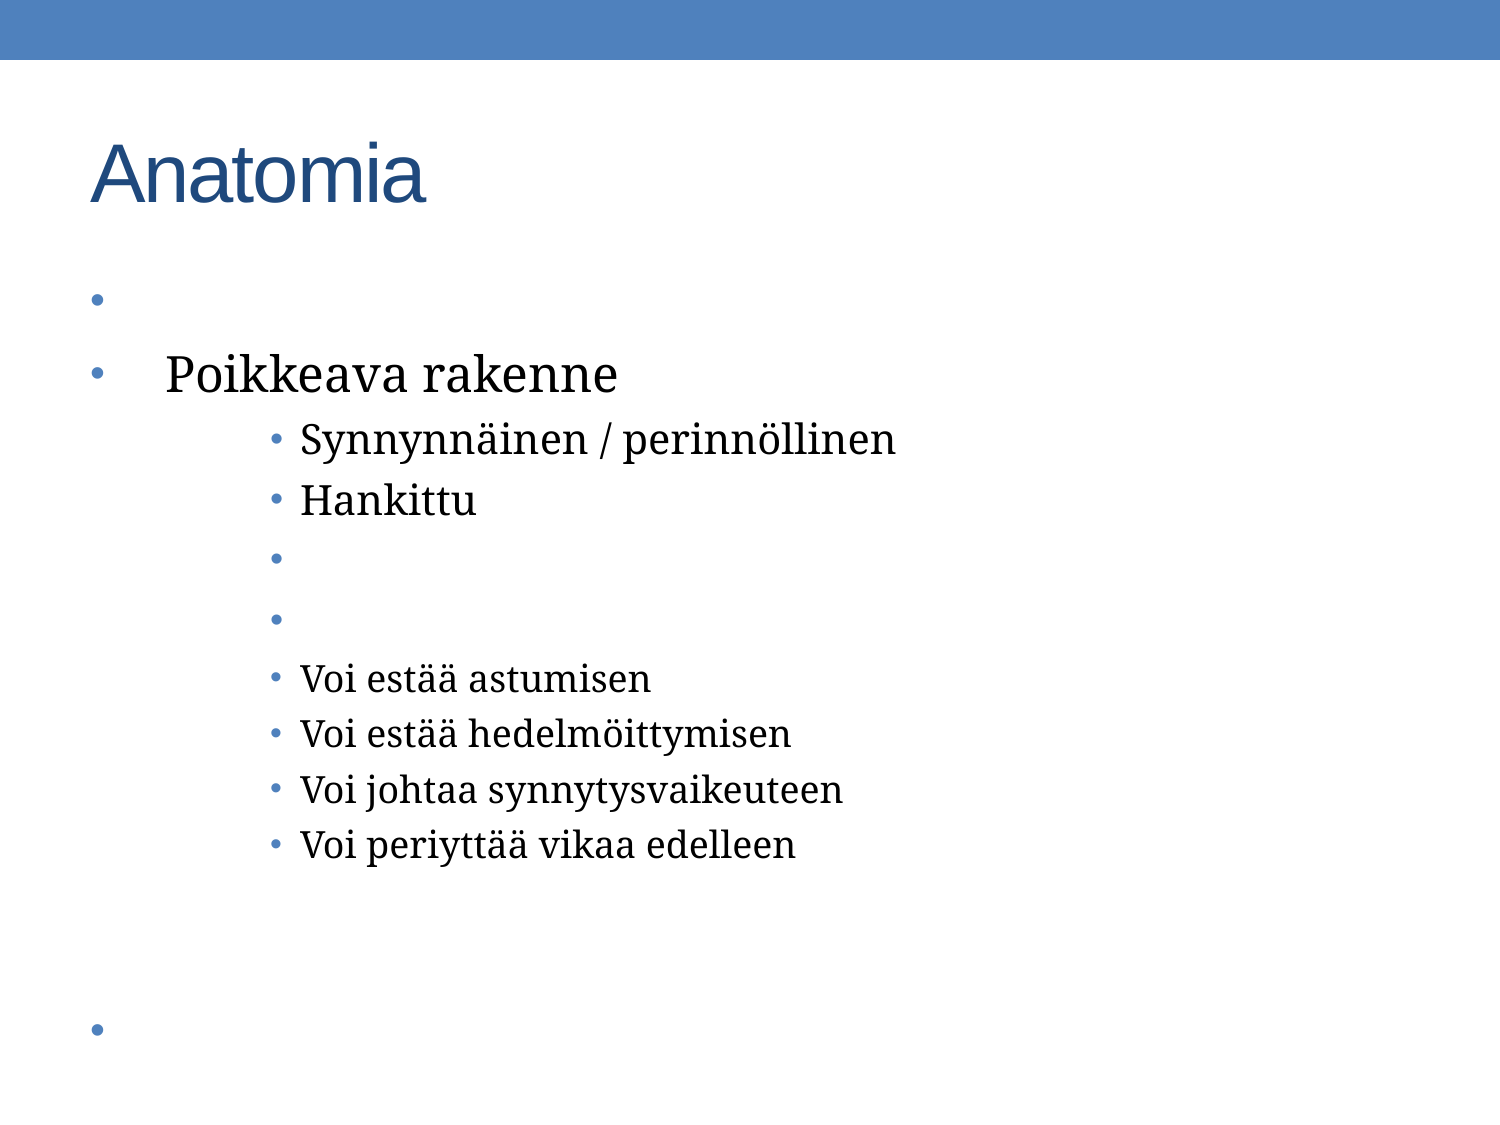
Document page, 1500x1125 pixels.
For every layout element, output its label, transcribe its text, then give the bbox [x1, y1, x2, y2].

title Anatomia [75, 87, 1426, 251]
list Poikkeava rakenne Synnynnäinen / perinnöllinen Hankittu Voi estää astumisen Voi estää hedelmöittymisen Voi johtaa synnytysvaikeuteen Voi periyttää vikaa edelleen [75, 262, 1426, 1063]
